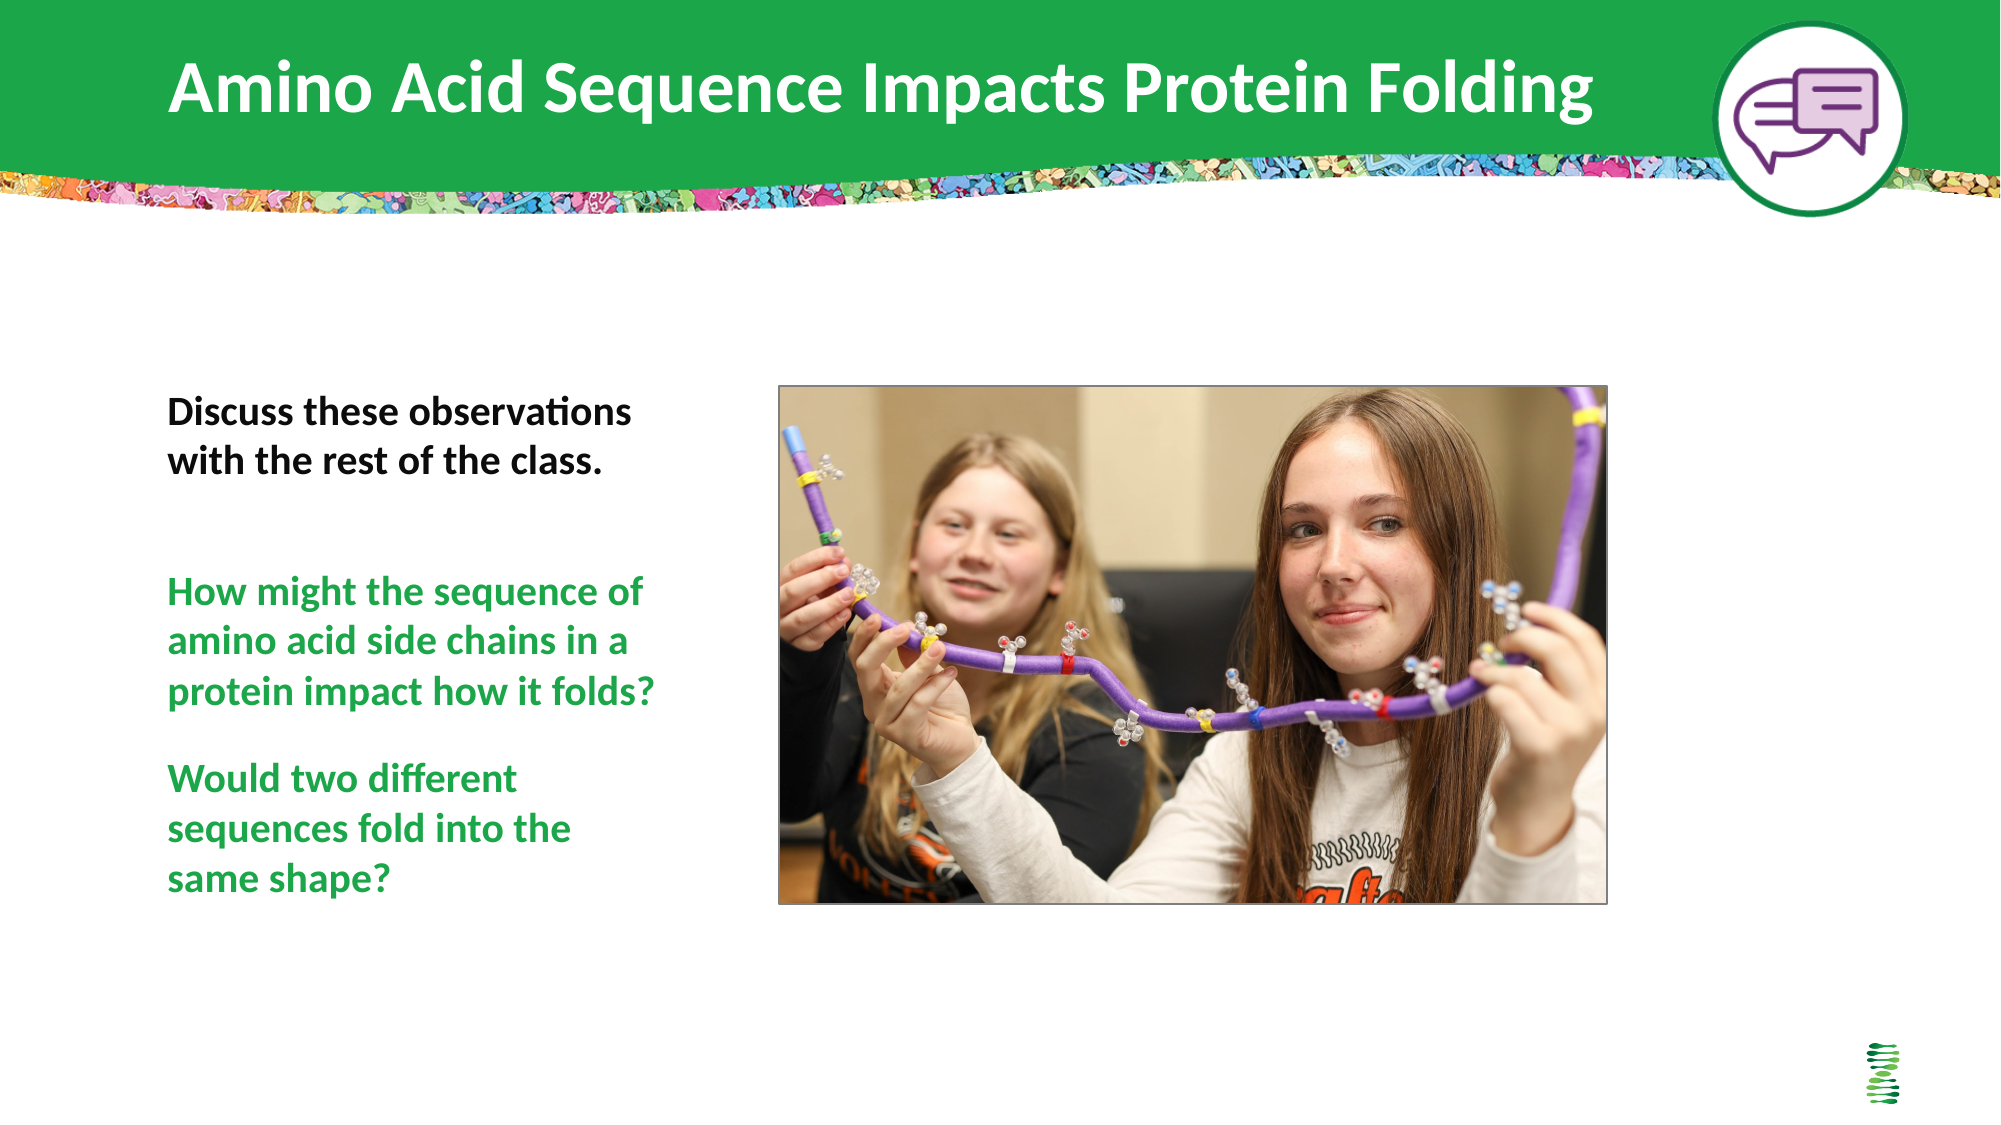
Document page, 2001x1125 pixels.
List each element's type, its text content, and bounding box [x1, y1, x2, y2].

text_box Amino Acid Sequence Impacts Protein Folding [153, 1, 1954, 165]
picture [0, 0, 2001, 1125]
text_box Discuss these observations with the rest of the class. How might the sequence of amino acid side chains in a protein impact how it folds? Would two different sequences fold into the same shape? [152, 375, 682, 996]
